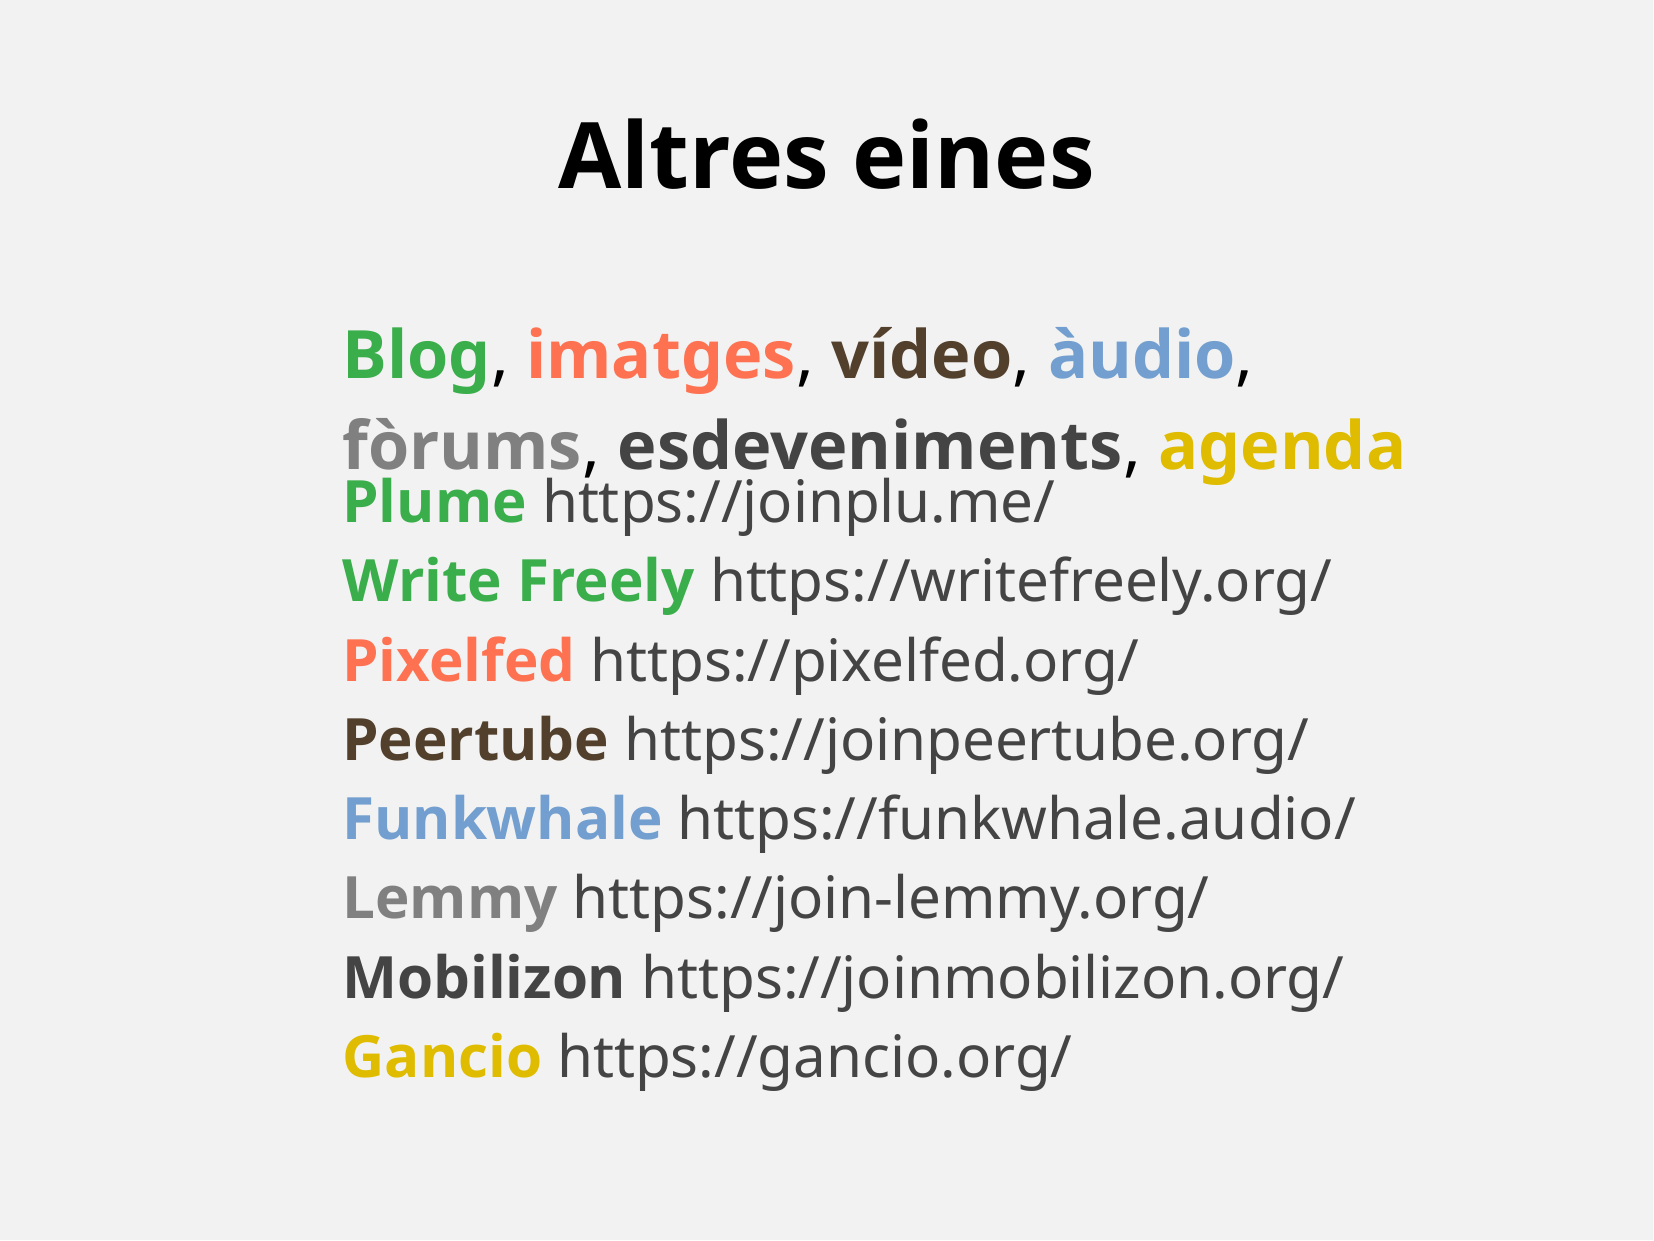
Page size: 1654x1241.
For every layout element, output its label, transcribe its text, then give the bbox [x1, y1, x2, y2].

title Plume https://joinplu.me/ Write Freely https://writefreely.org/ Pixelfed https://pixelfed.org/ Peertube https://joinpeertube.org/ Funkwhale https://funkwhale.audio/ Lemmy https://join-lemmy.org/ Mobilizon https://joinmobilizon.org/ Gancio https://gancio.org/ [342, 533, 1411, 1101]
title Blog, imatges, vídeo, àudio, fòrums, esdeveniments, agenda [342, 310, 1447, 487]
title Altres eines [82, 49, 1571, 257]
